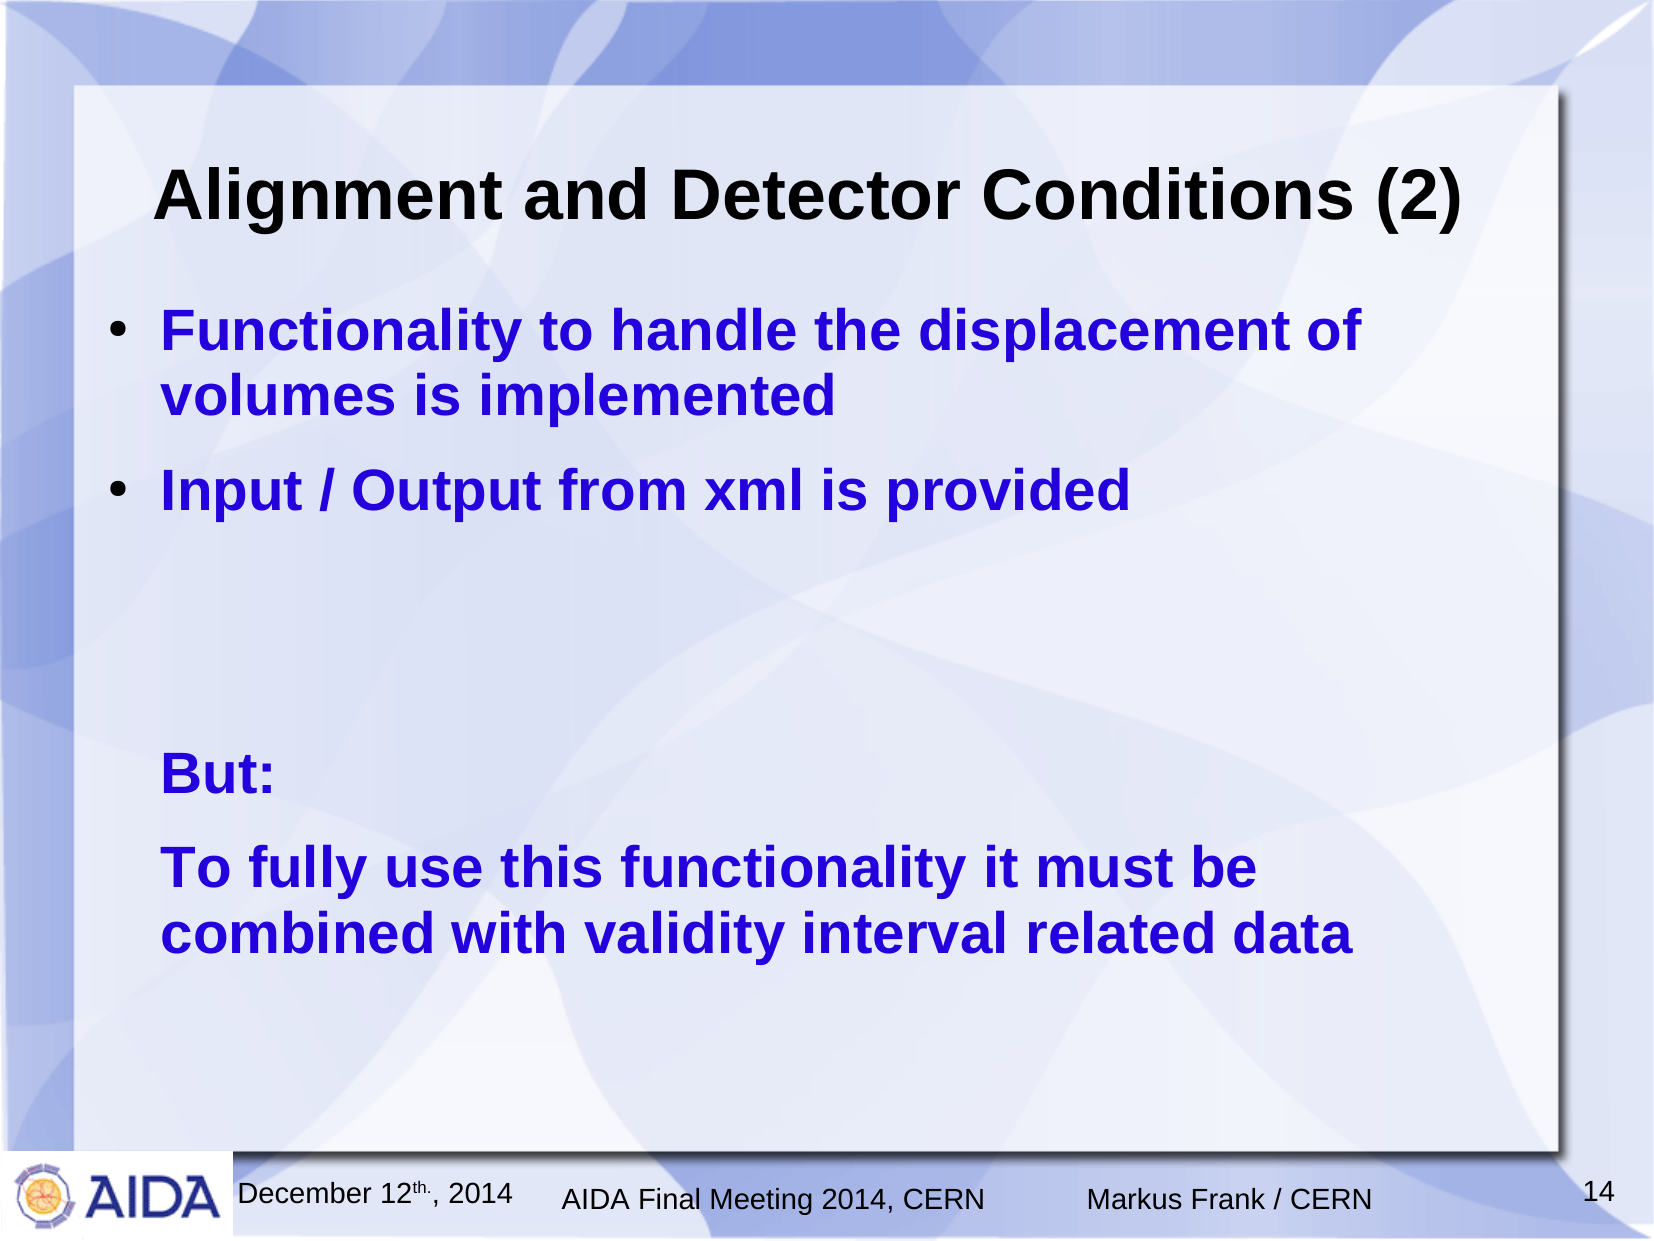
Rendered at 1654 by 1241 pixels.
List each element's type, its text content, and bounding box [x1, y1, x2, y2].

list Functionality to handle the displacement of volumes is implemented Input / Output from xml is provided But: To fully use this functionality it must be combined with validity interval related data [90, 297, 1546, 1018]
picture [0, 0, 1654, 1241]
title Alignment and Detector Conditions (2) [82, 90, 1536, 298]
